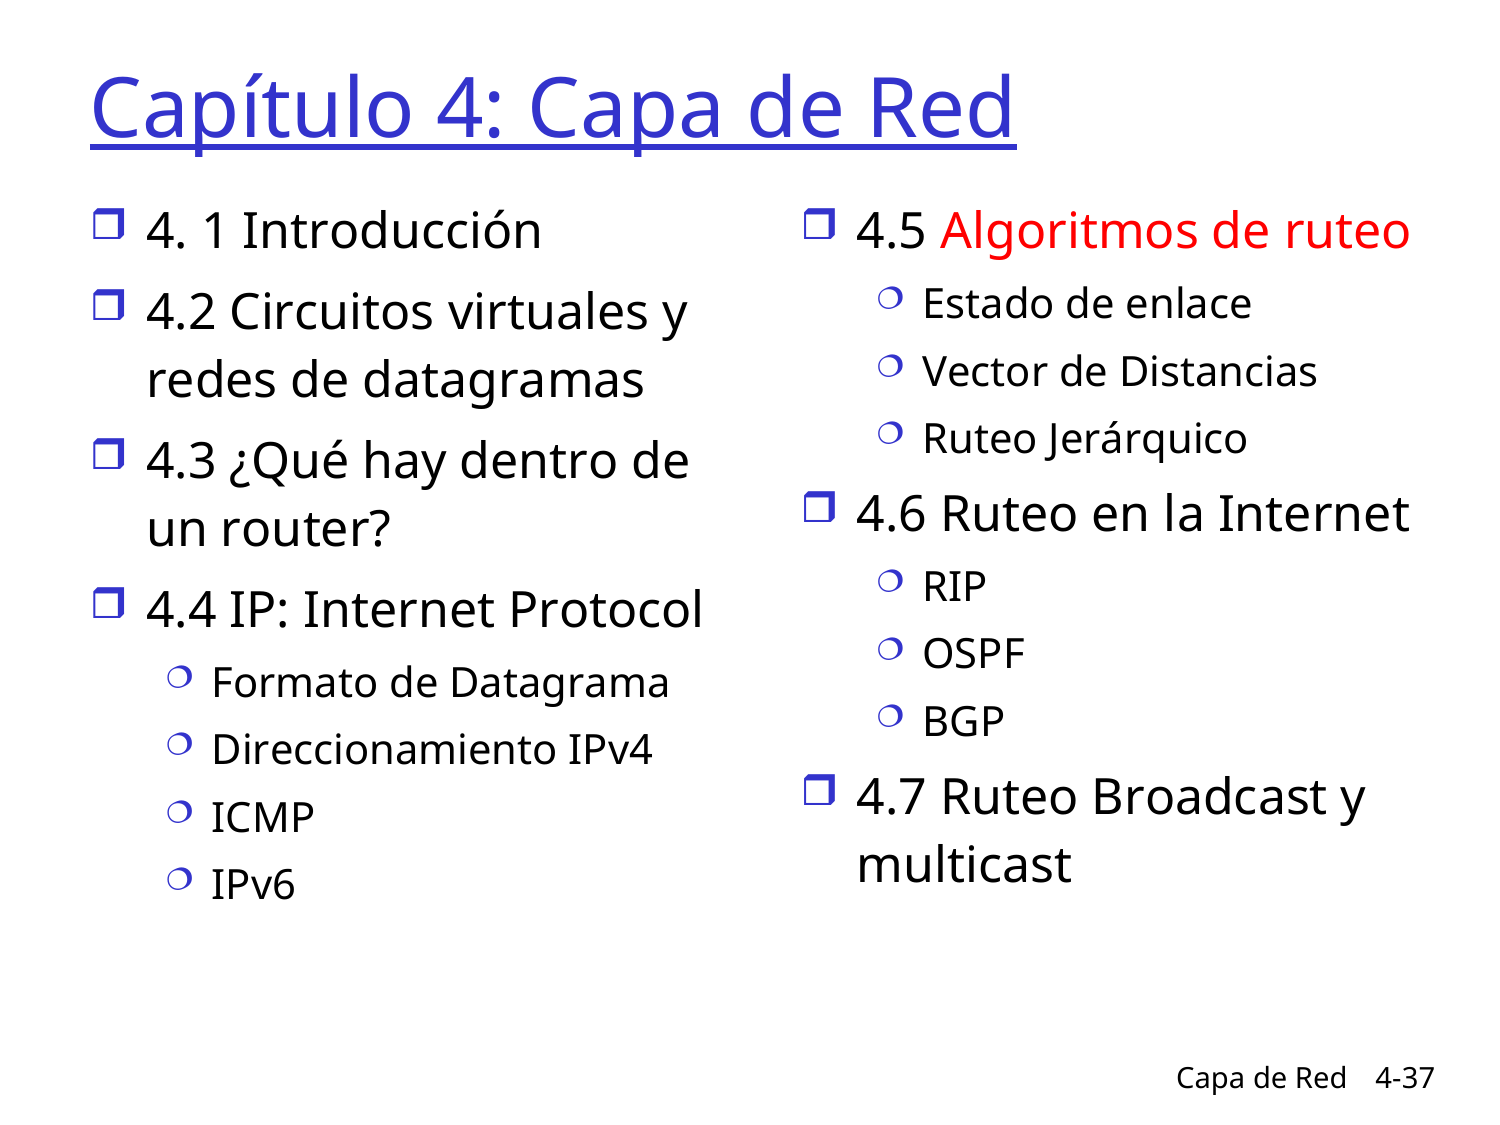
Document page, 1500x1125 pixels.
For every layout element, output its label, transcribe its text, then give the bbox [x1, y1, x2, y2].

title Capítulo 4: Capa de Red [75, 15, 1463, 196]
list 4.5 Algoritmos de ruteo Estado de enlace Vector de Distancias Ruteo Jerárquico 4.6 Ruteo en la Internet RIP OSPF BGP 4.7 Ruteo Broadcast y multicast [785, 187, 1464, 1044]
list 4. 1 Introducción 4.2 Circuitos virtuales y redes de datagramas 4.3 ¿Qué hay dentro de un router? 4.4 IP: Internet Protocol Formato de Datagrama Direccionamiento IPv4 ICMP IPv6 [75, 187, 753, 1044]
